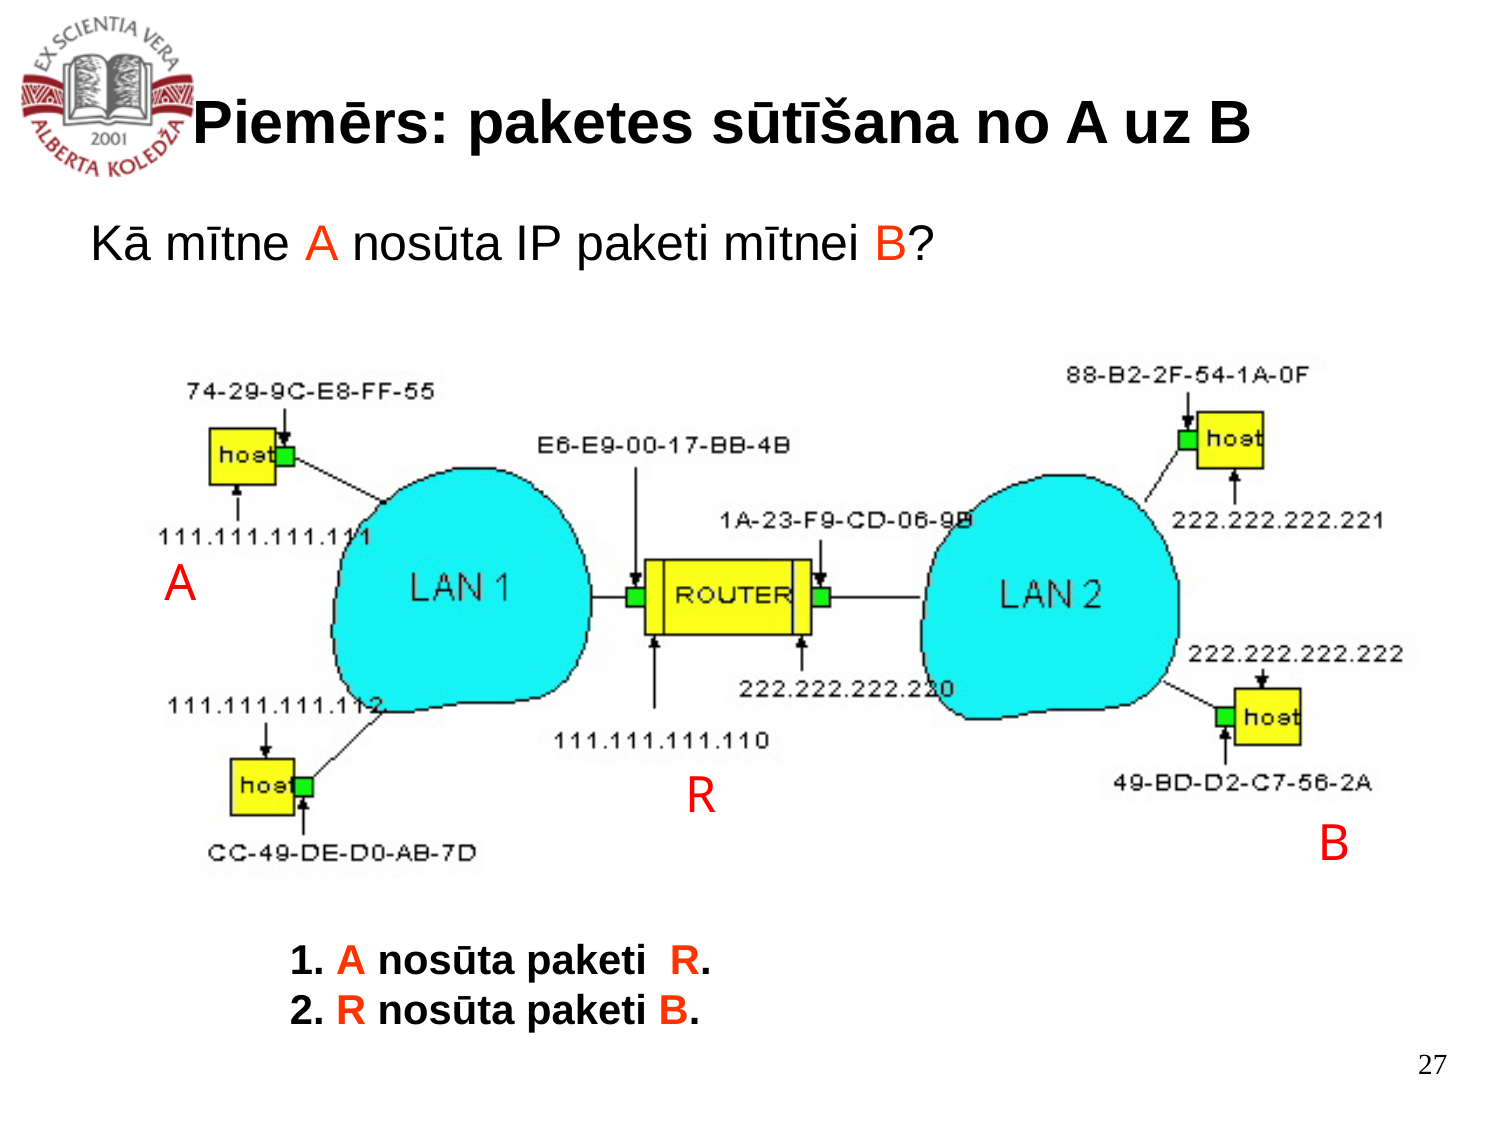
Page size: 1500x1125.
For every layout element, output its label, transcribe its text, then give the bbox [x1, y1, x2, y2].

picture [21, 16, 194, 177]
picture [90, 353, 1438, 878]
text_box B [1302, 802, 1365, 878]
title Piemērs: paketes sūtīšana no A uz B [50, 62, 1374, 175]
text_box <skaitlis> [1312, 1037, 1463, 1101]
text_box A [149, 542, 212, 619]
text_box 1. A nosūta paketi R. 2. R nosūta paketi B. [274, 924, 848, 1041]
list Kā mītne A nosūta IP paketi mītnei B? [75, 203, 1147, 286]
text_box R [670, 754, 732, 831]
